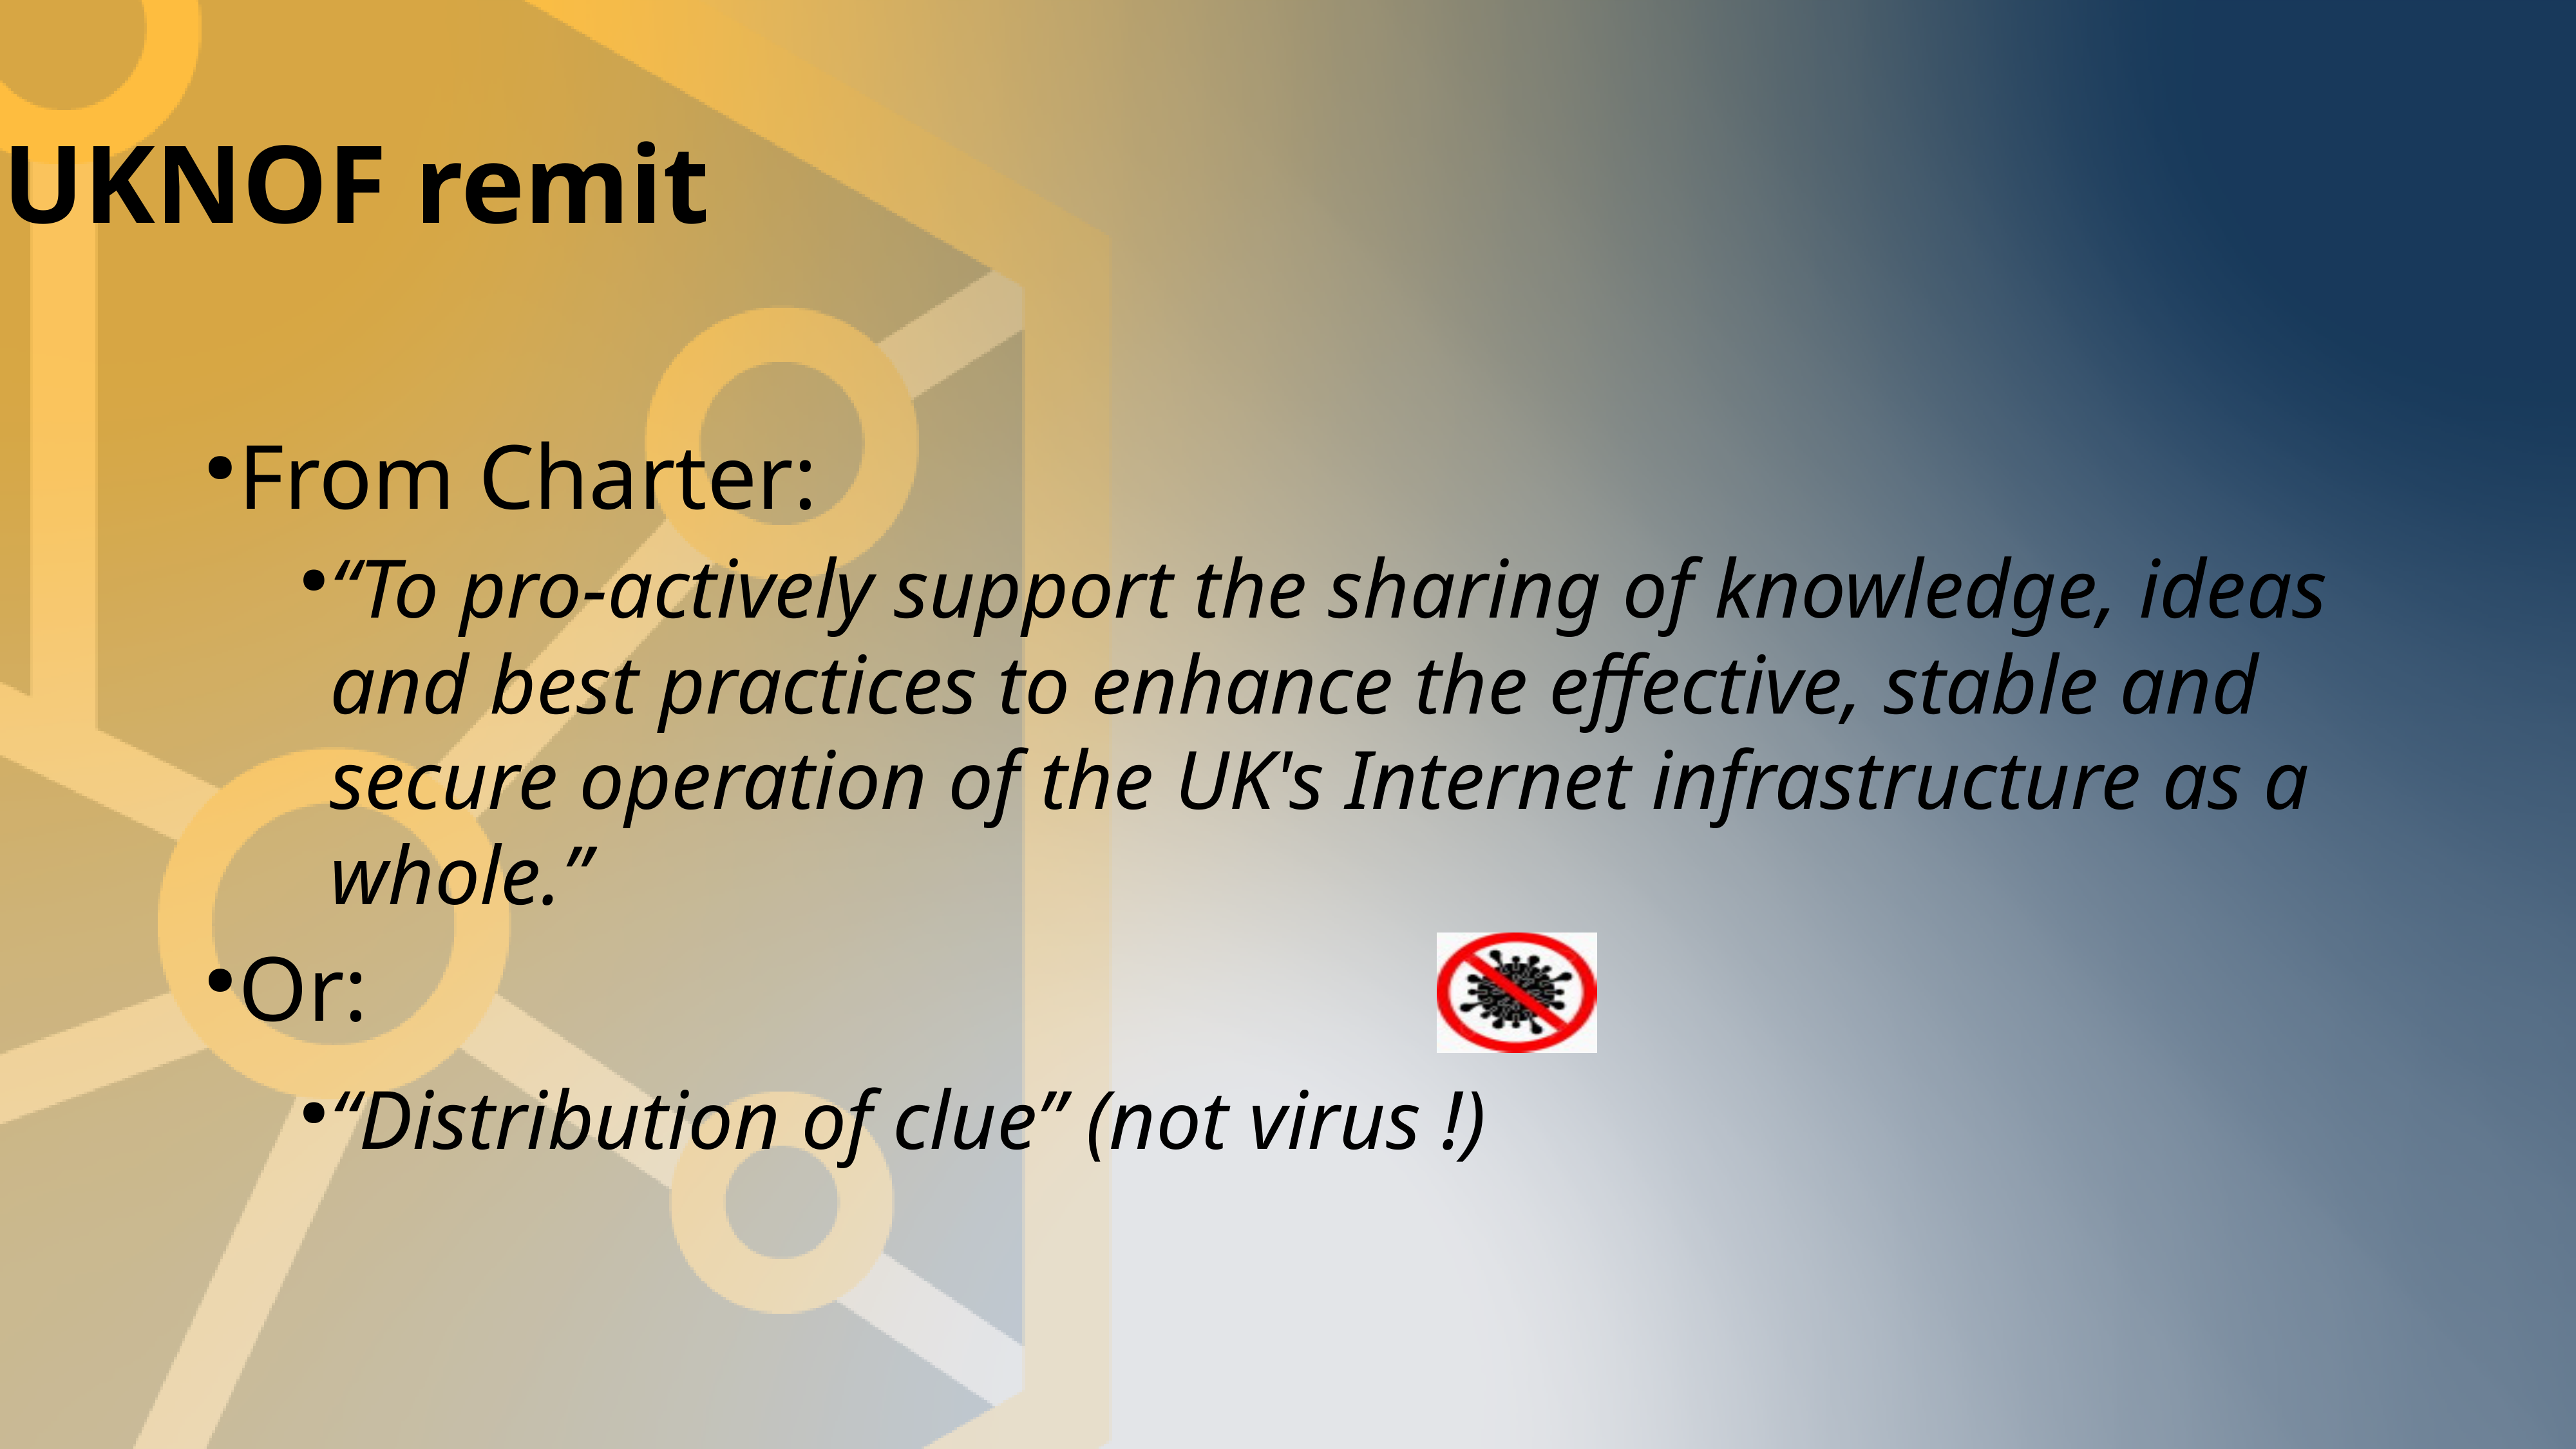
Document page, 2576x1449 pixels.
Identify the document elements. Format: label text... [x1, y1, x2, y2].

list From Charter: “To pro-actively support the sharing of knowledge, ideas and best practices to enhance the effective, stable and secure operation of the UK's Internet infrastructure as a whole.” Or: “Distribution of clue” (not virus !) [193, 425, 2382, 1295]
title UKNOF remit [3, 64, 1528, 305]
picture [0, 0, 2576, 1449]
